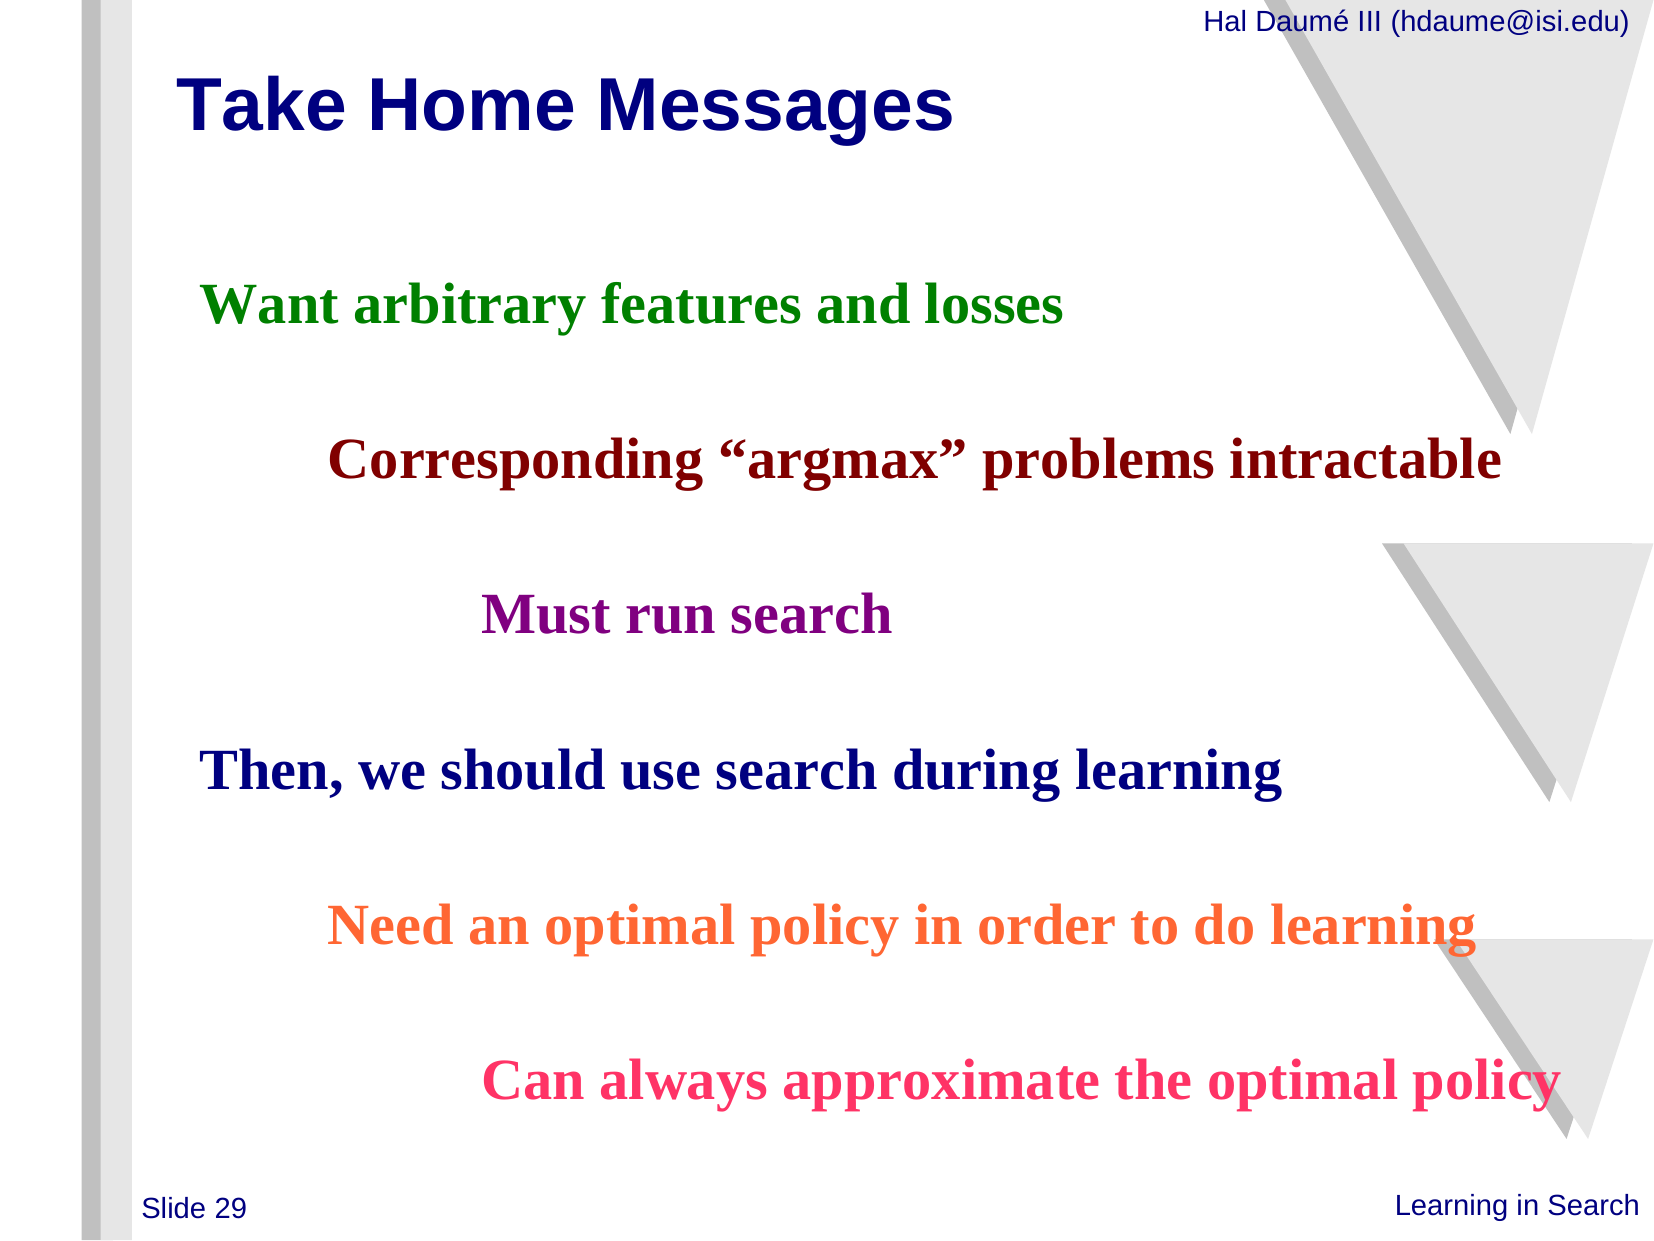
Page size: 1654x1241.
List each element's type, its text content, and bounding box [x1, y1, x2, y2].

text_box Must run search [481, 581, 893, 658]
title Take Home Messages [176, 44, 1509, 166]
text_box Can always approximate the optimal policy [481, 1047, 1563, 1124]
text_box Want arbitrary features and losses [199, 271, 1066, 348]
text_box Need an optimal policy in order to do learning [327, 892, 1479, 969]
text_box Then, we should use search during learning [199, 737, 1284, 814]
text_box Corresponding “argmax” problems intractable [327, 426, 1503, 503]
